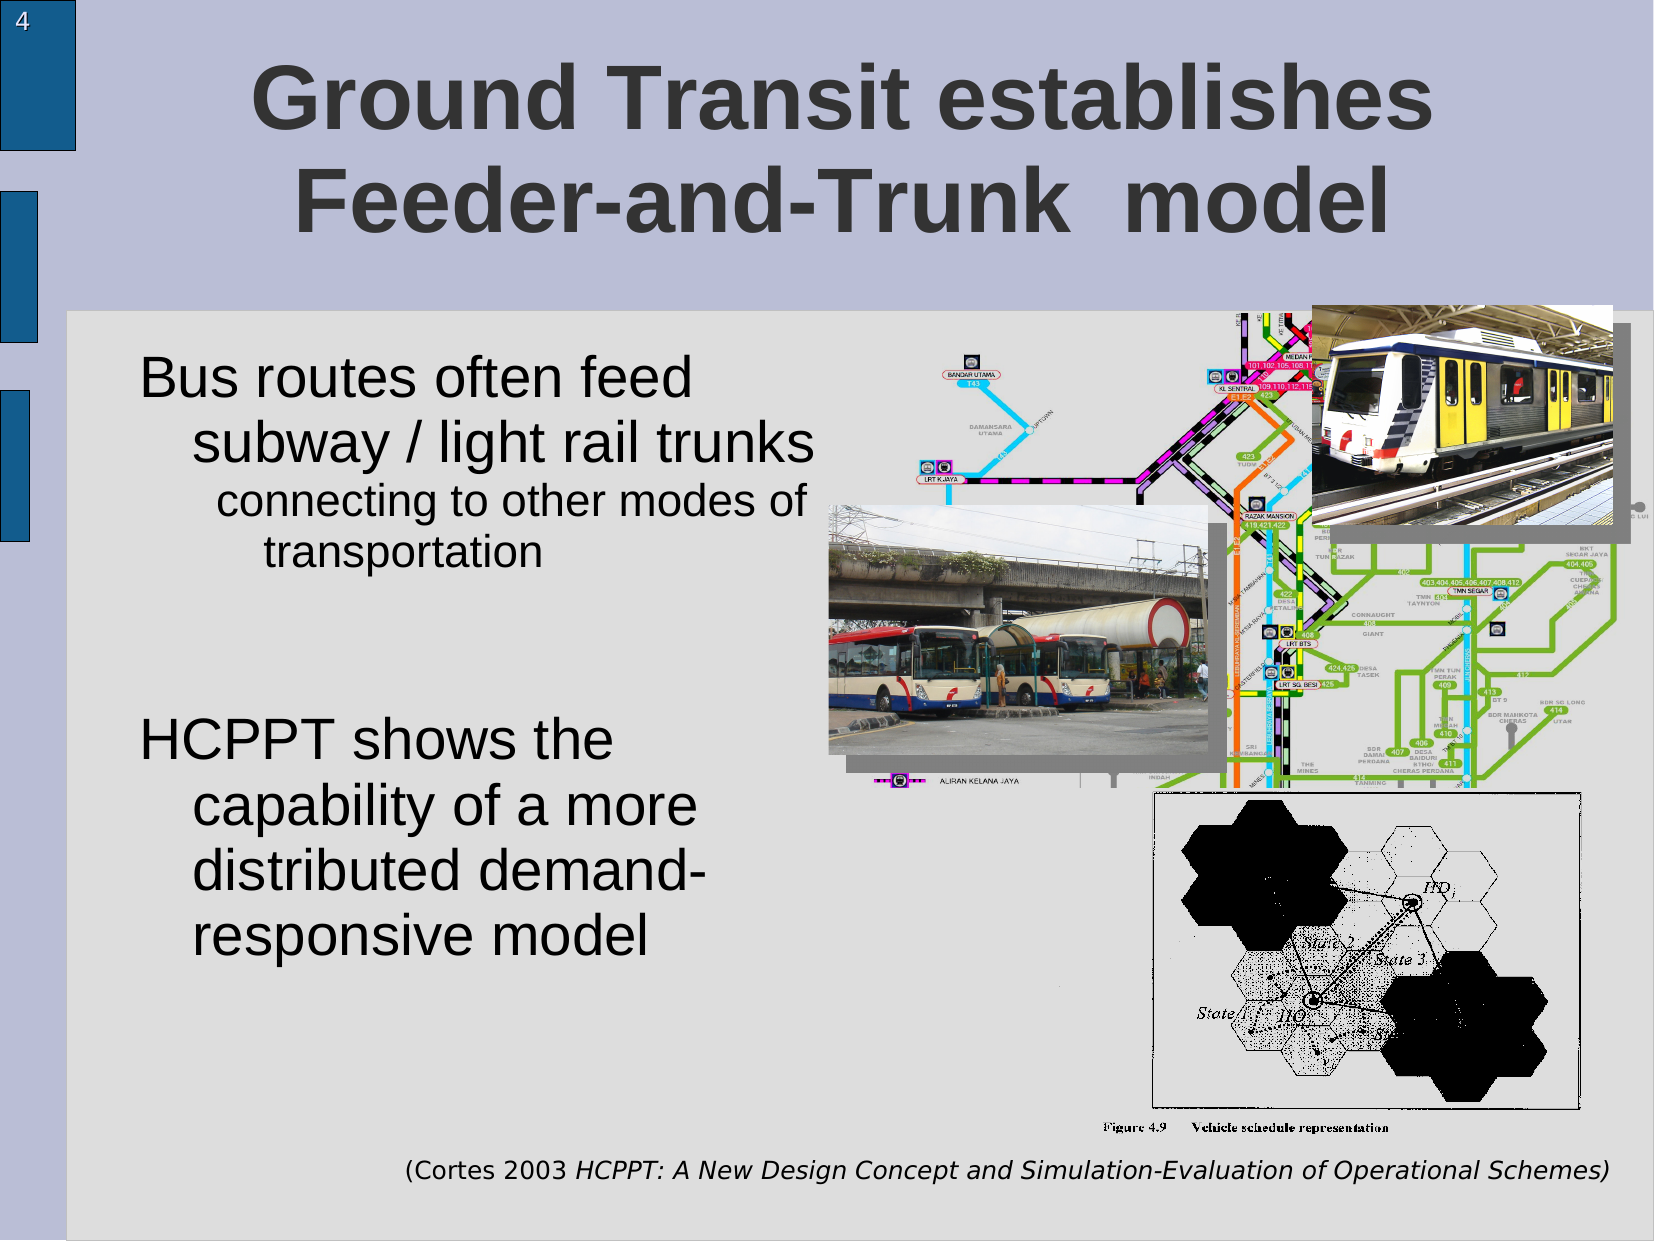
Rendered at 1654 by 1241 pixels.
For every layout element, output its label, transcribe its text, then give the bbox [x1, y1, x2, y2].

list Bus routes often feed subway / light rail trunks connecting to other modes of transportation HCPPT shows the capability of a more distributed demand-responsive model [121, 344, 863, 1112]
title Ground Transit establishes Feeder-and-Trunk model [75, 7, 1613, 291]
picture [828, 305, 1652, 1194]
